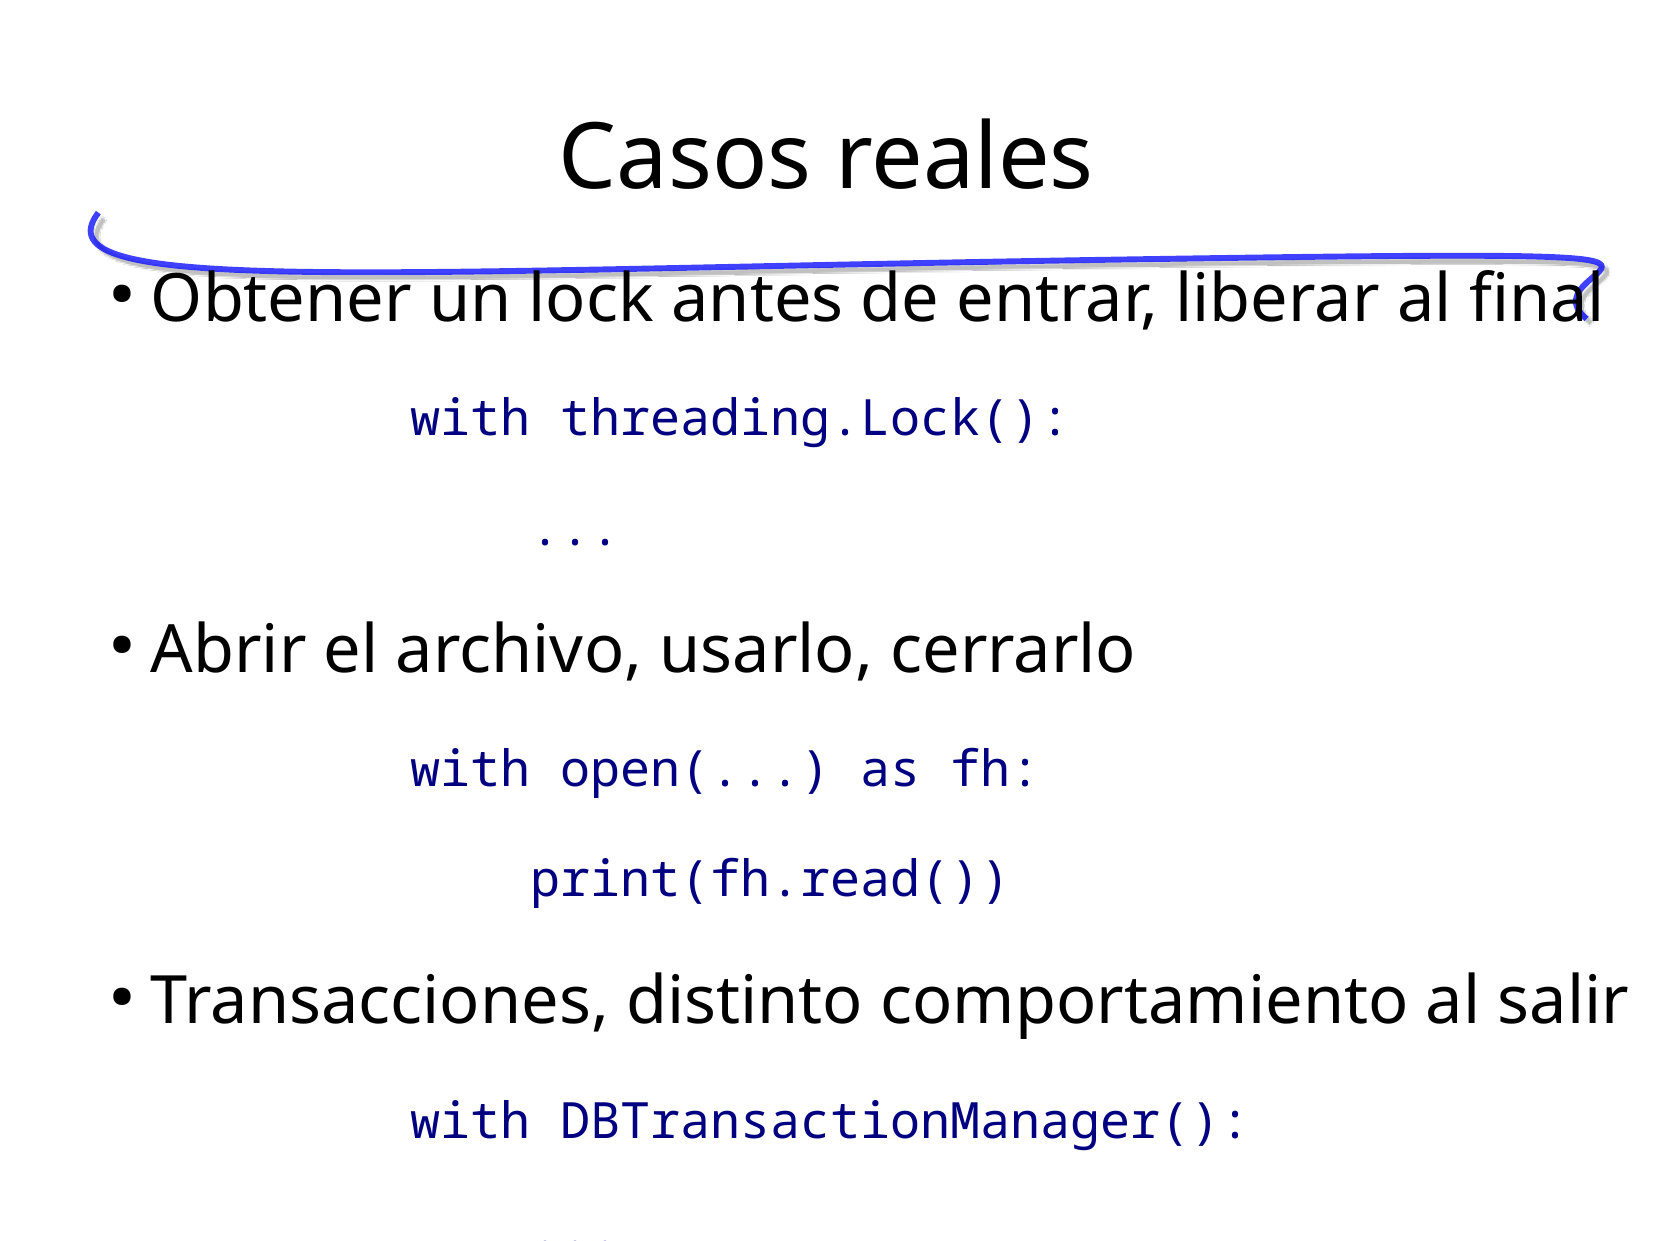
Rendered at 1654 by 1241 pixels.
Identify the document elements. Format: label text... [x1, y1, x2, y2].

title Casos reales [82, 49, 1571, 257]
subtitle Obtener un lock antes de entrar, liberar al final with threading.Lock(): ... Abrir el archivo, usarlo, cerrarlo with open(...) as fh: print(fh.read()) Transacciones, distinto comportamiento al salir with DBTransactionManager(): ... [109, 328, 1654, 1184]
